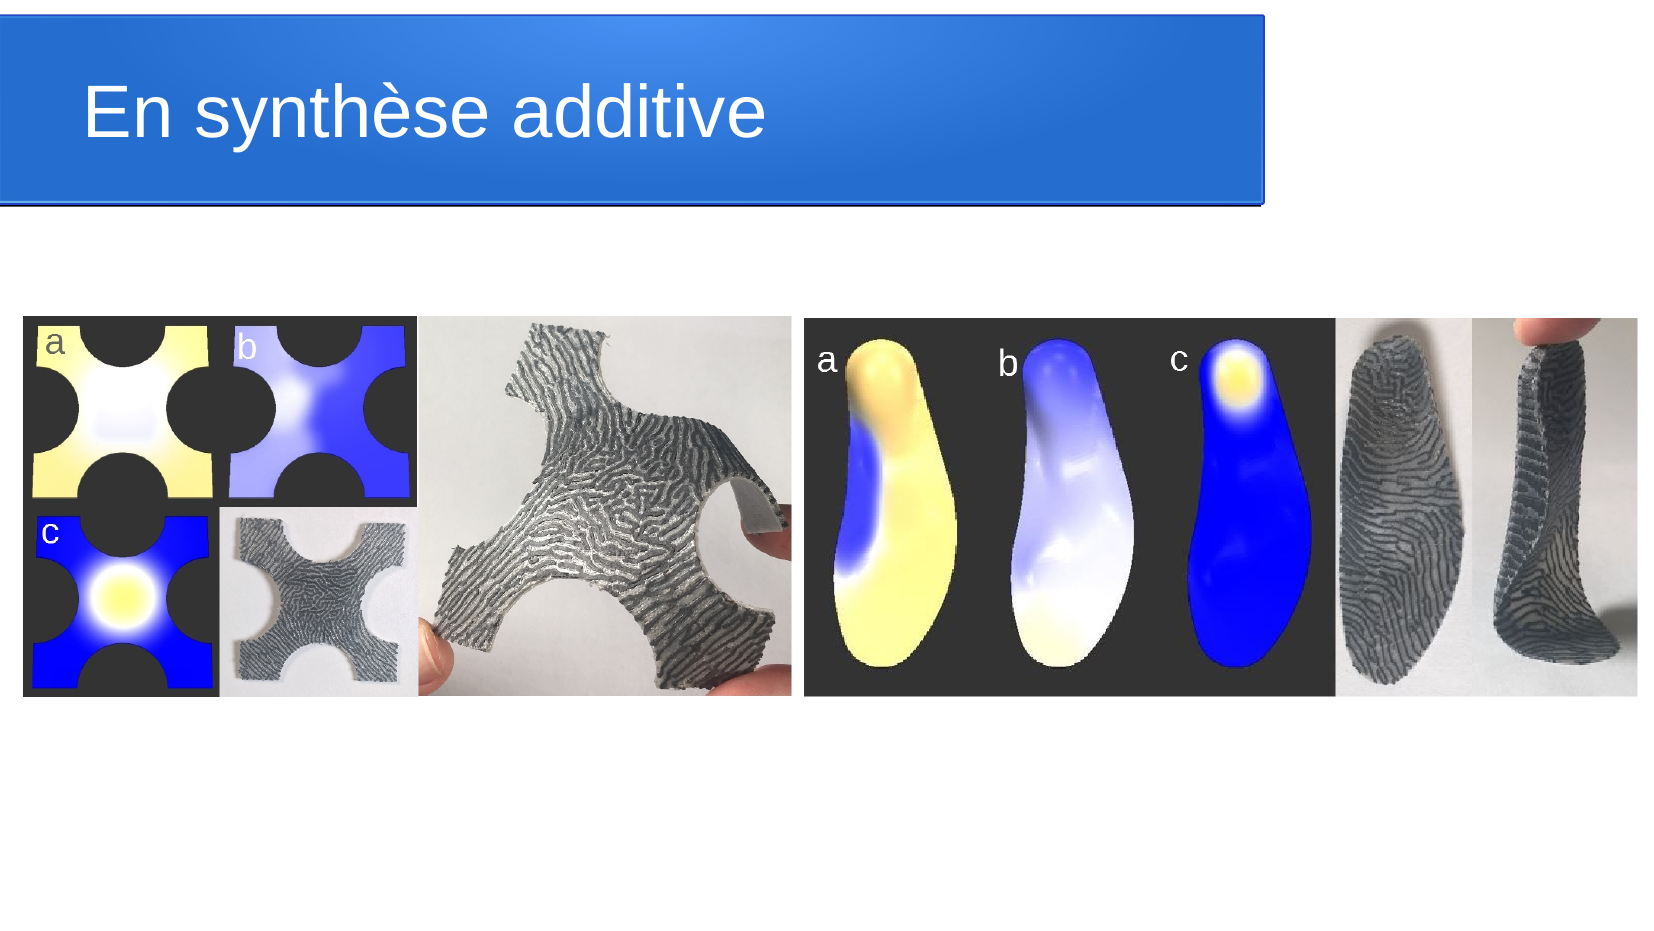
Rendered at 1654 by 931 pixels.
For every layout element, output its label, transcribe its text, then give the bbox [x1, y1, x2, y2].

title En synthèse additive [82, 35, 1235, 189]
picture [803, 318, 1638, 697]
picture [23, 316, 792, 697]
